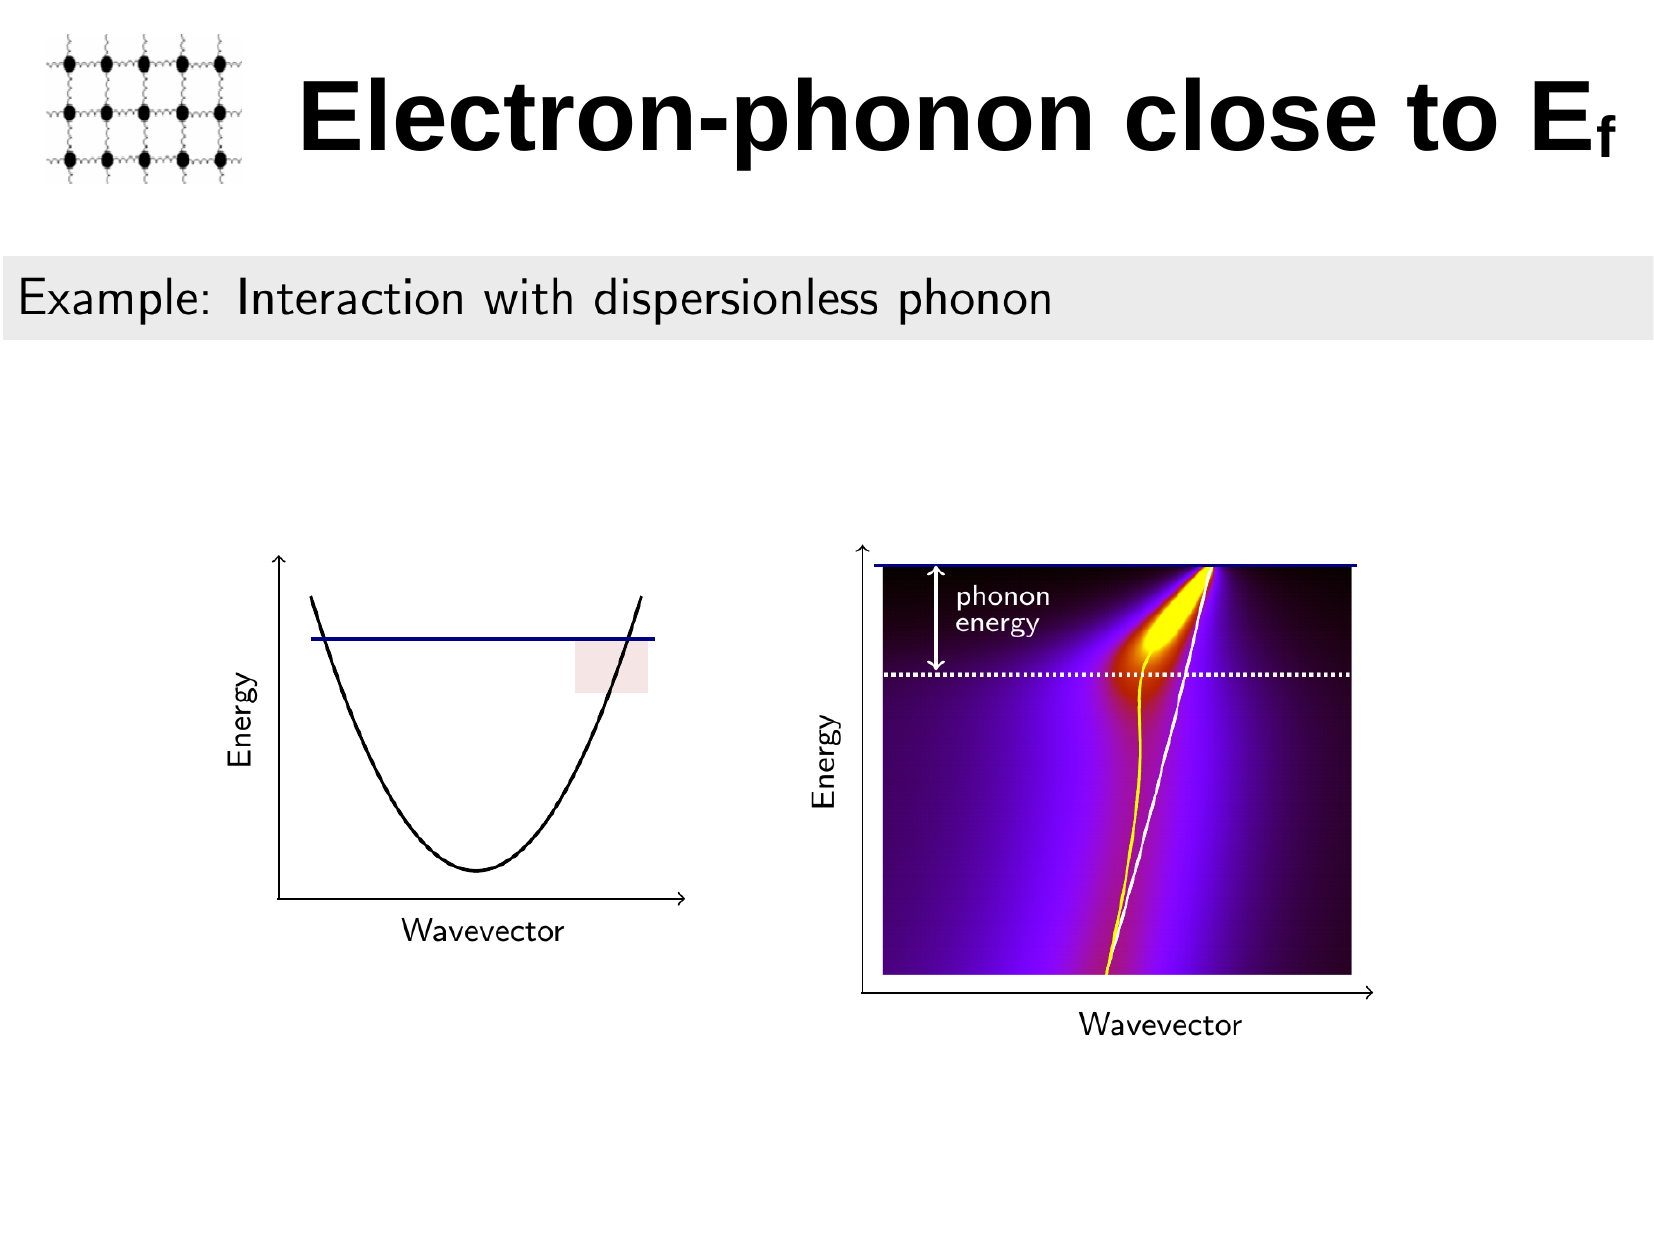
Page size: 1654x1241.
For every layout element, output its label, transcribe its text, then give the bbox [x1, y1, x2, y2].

picture [3, 256, 1654, 1146]
title Electron-phonon close to Ef [212, 11, 1654, 219]
picture [11, 12, 212, 189]
